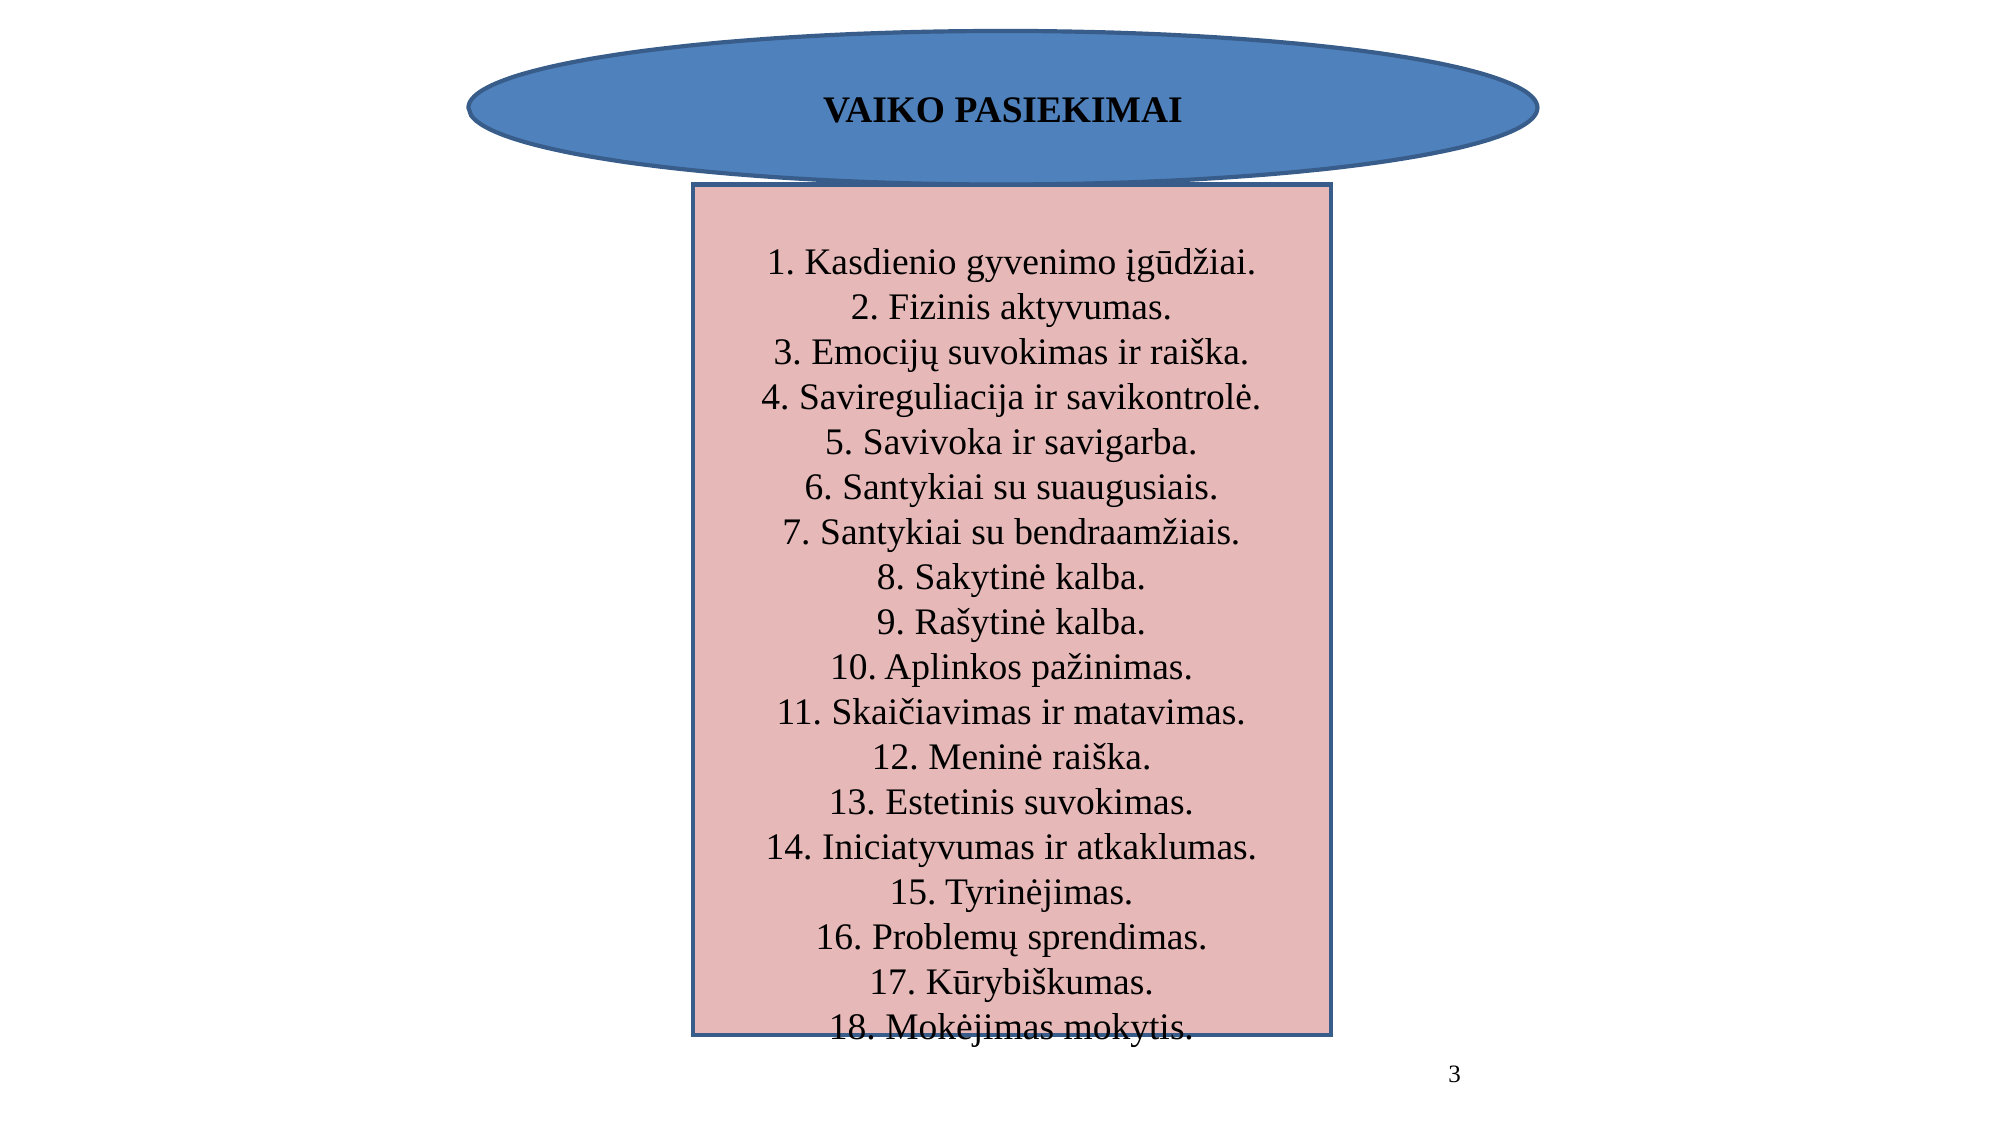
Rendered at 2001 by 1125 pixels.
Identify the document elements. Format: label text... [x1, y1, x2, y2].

text_box VAIKO PASIEKIMAI [468, 30, 1538, 185]
text_box 1. Kasdienio gyvenimo įgūdžiai. 2. Fizinis aktyvumas. 3. Emocijų suvokimas ir raiška. 4. Savireguliacija ir savikontrolė. 5. Savivoka ir savigarba. 6. Santykiai su suaugusiais. 7. Santykiai su bendraamžiais. 8. Sakytinė kalba. 9. Rašytinė kalba. 10. Aplinkos pažinimas. 11. Skaičiavimas ir matavimas. 12. Meninė raiška. 13. Estetinis suvokimas. 14. Iniciatyvumas ir atkaklumas. 15. Tyrinėjimas. 16. Problemų sprendimas. 17. Kūrybiškumas. 18. Mokėjimas mokytis. [693, 184, 1331, 1035]
text_box [1433, 1042, 1900, 1103]
